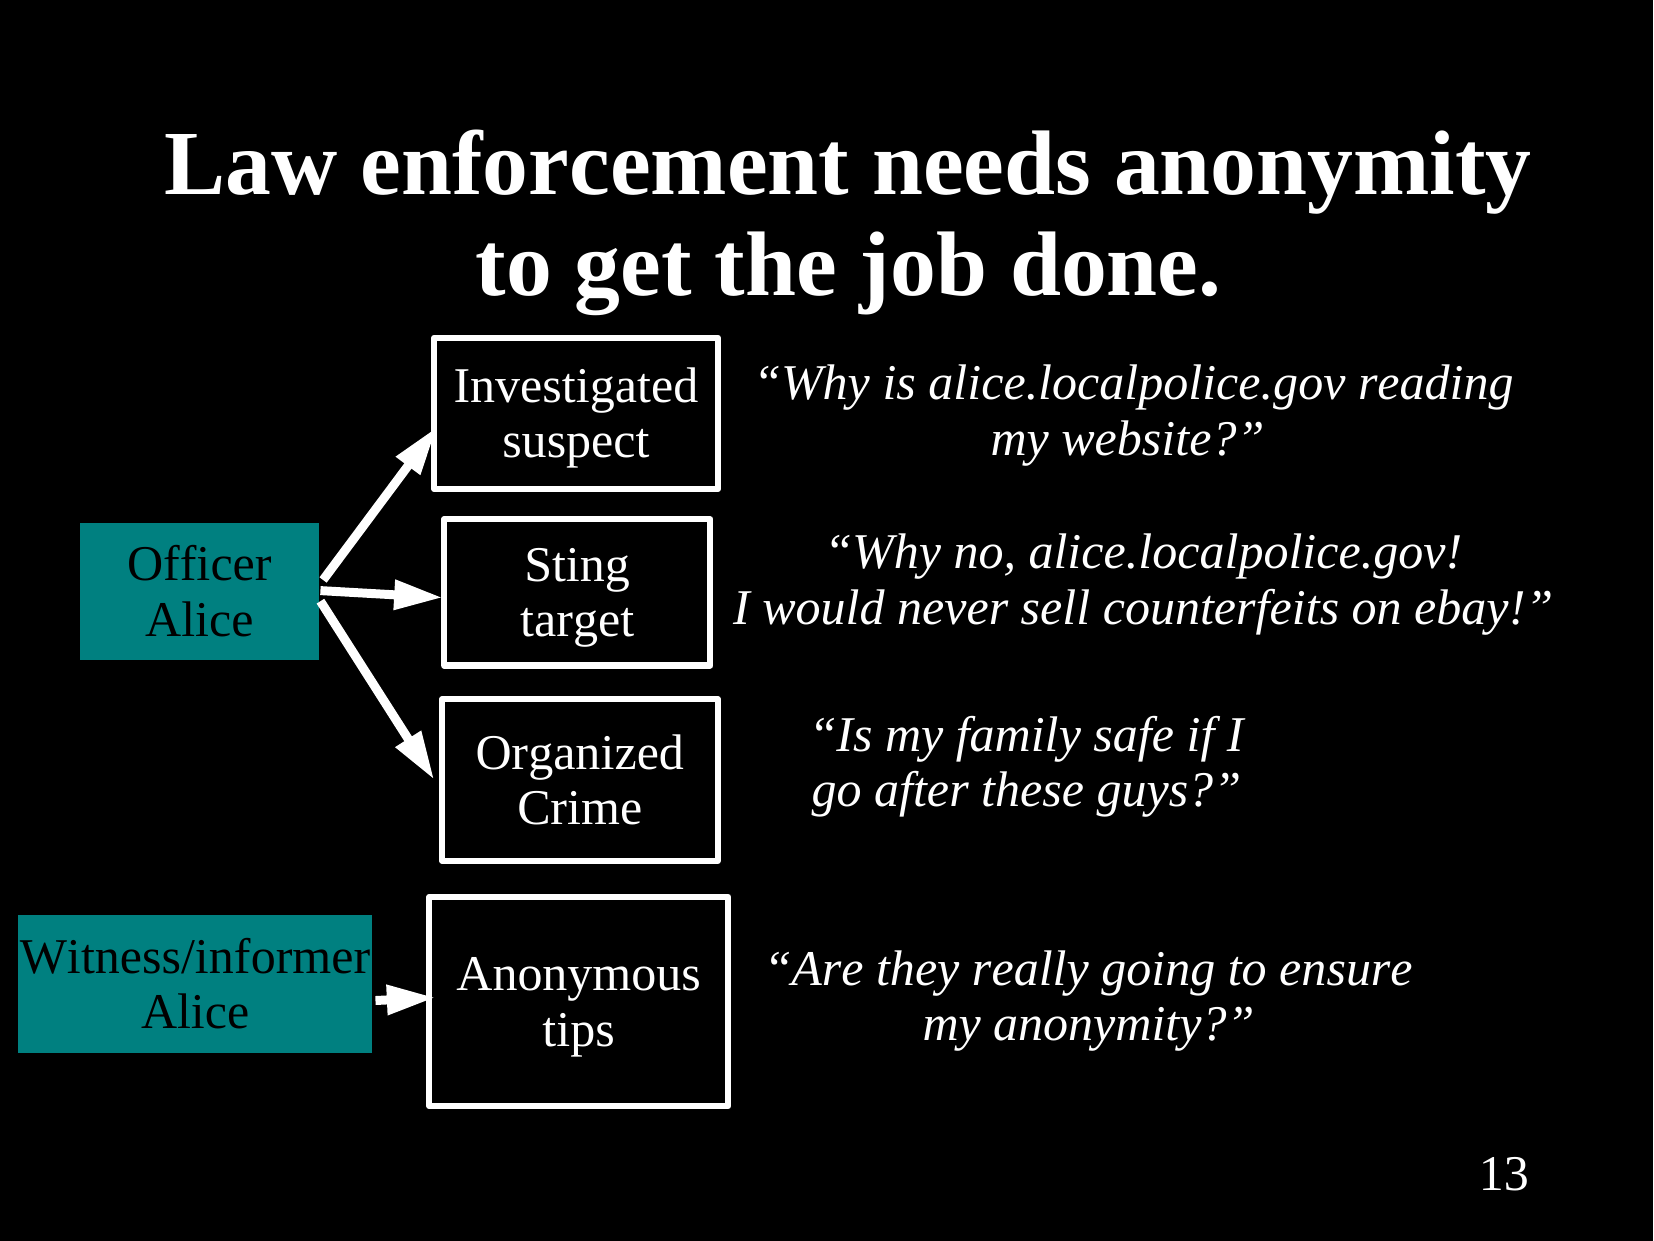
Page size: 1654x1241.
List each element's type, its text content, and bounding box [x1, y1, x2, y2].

text_box Investigated suspect [434, 337, 718, 490]
text_box “Why no, alice.localpolice.gov! I would never sell counterfeits on ebay!” [733, 524, 1608, 661]
text_box “Why is alice.localpolice.gov reading my website?” [753, 355, 1560, 482]
text_box Organized Crime [442, 699, 718, 861]
text_box Sting target [444, 519, 711, 666]
text_box Anonymous tips [429, 896, 729, 1107]
title Law enforcement needs anonymity to get the job done. [121, 76, 1578, 352]
text_box Officer Alice [79, 522, 320, 661]
text_box Witness/informer Alice [17, 914, 373, 1054]
text_box “Is my family safe if I go after these guys?” [808, 707, 1301, 866]
text_box “Are they really going to ensure my anonymity?” [763, 941, 1582, 1121]
